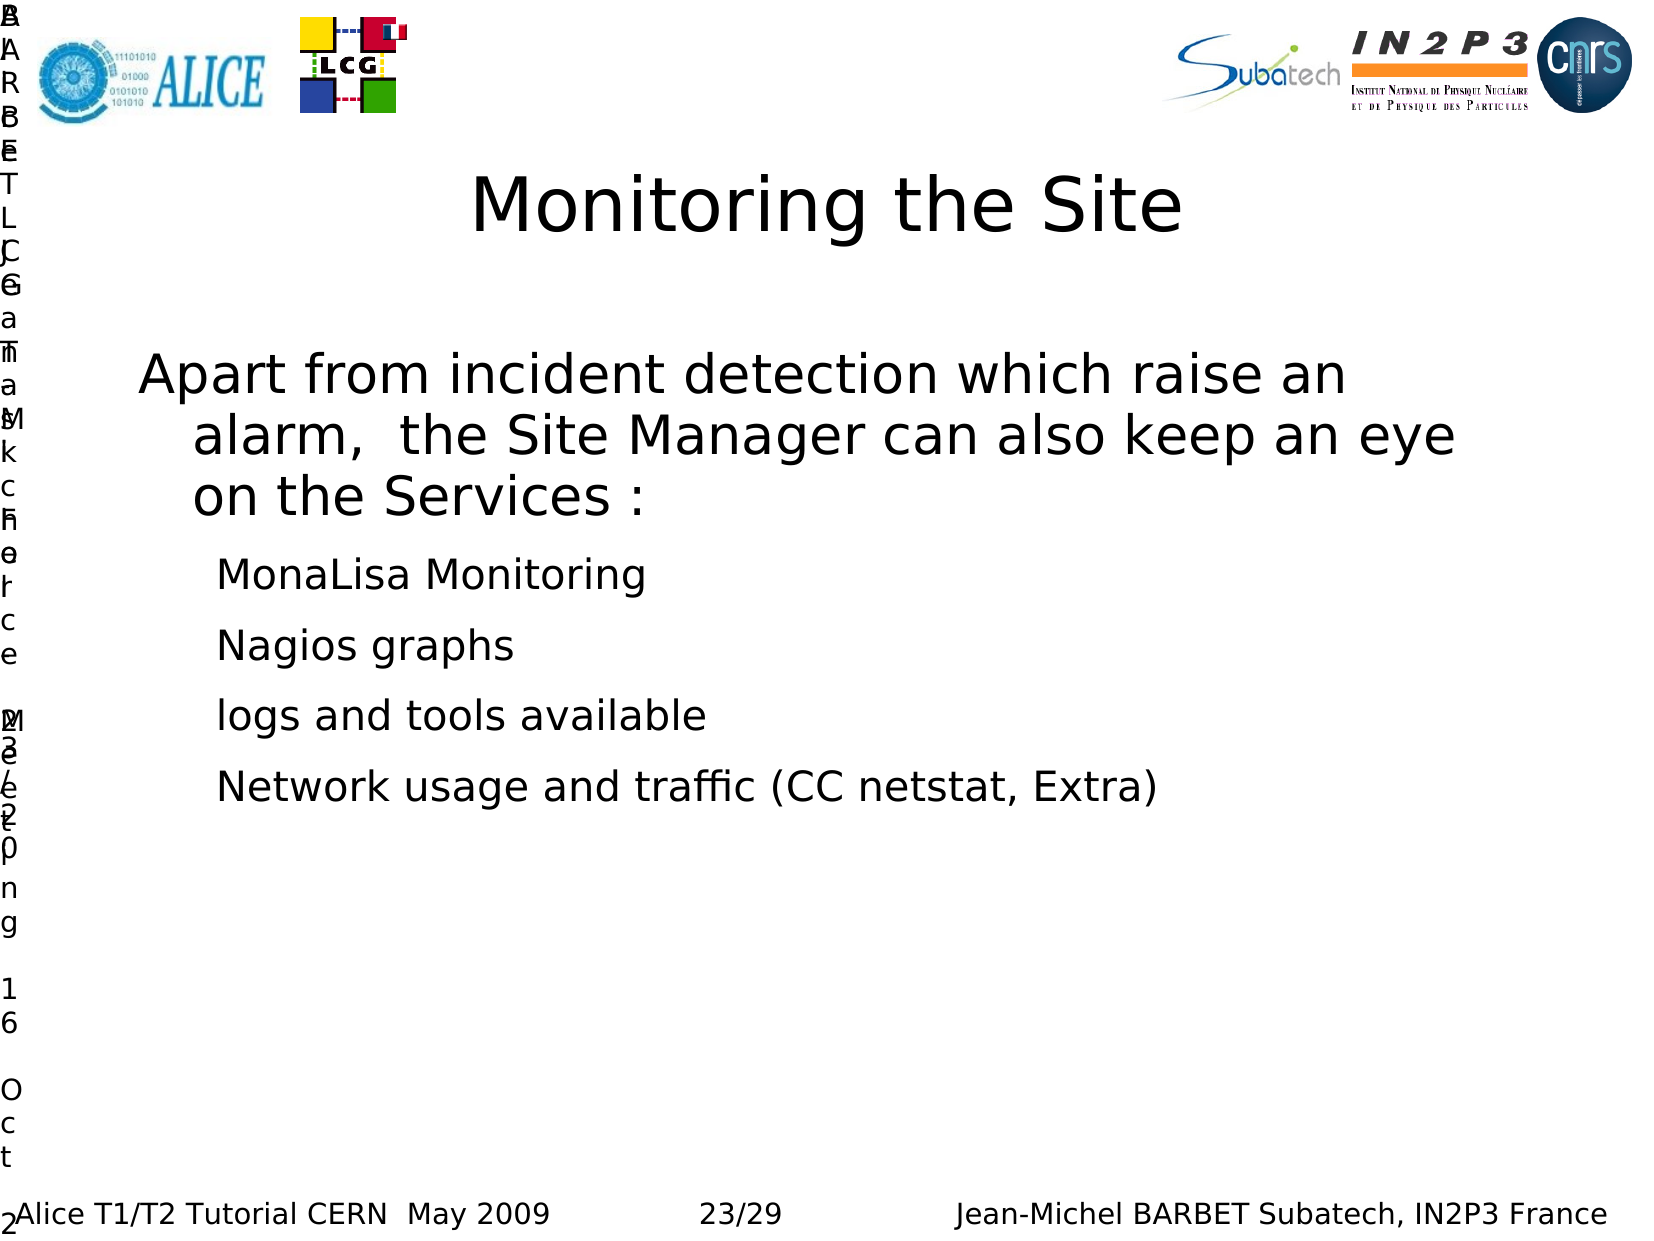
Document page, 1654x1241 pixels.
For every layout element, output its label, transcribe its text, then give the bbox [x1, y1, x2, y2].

picture [1162, 34, 1340, 102]
picture [37, 37, 276, 127]
picture [1537, 17, 1632, 113]
title Monitoring the Site [121, 102, 1534, 310]
picture [1350, 21, 1528, 102]
list Apart from incident detection which raise an alarm, the Site Manager can also keep an eye on the Services : MonaLisa Monitoring Nagios graphs logs and tools available Network usage and traffic (CC netstat, Extra) [121, 344, 1534, 938]
picture [300, 17, 409, 102]
